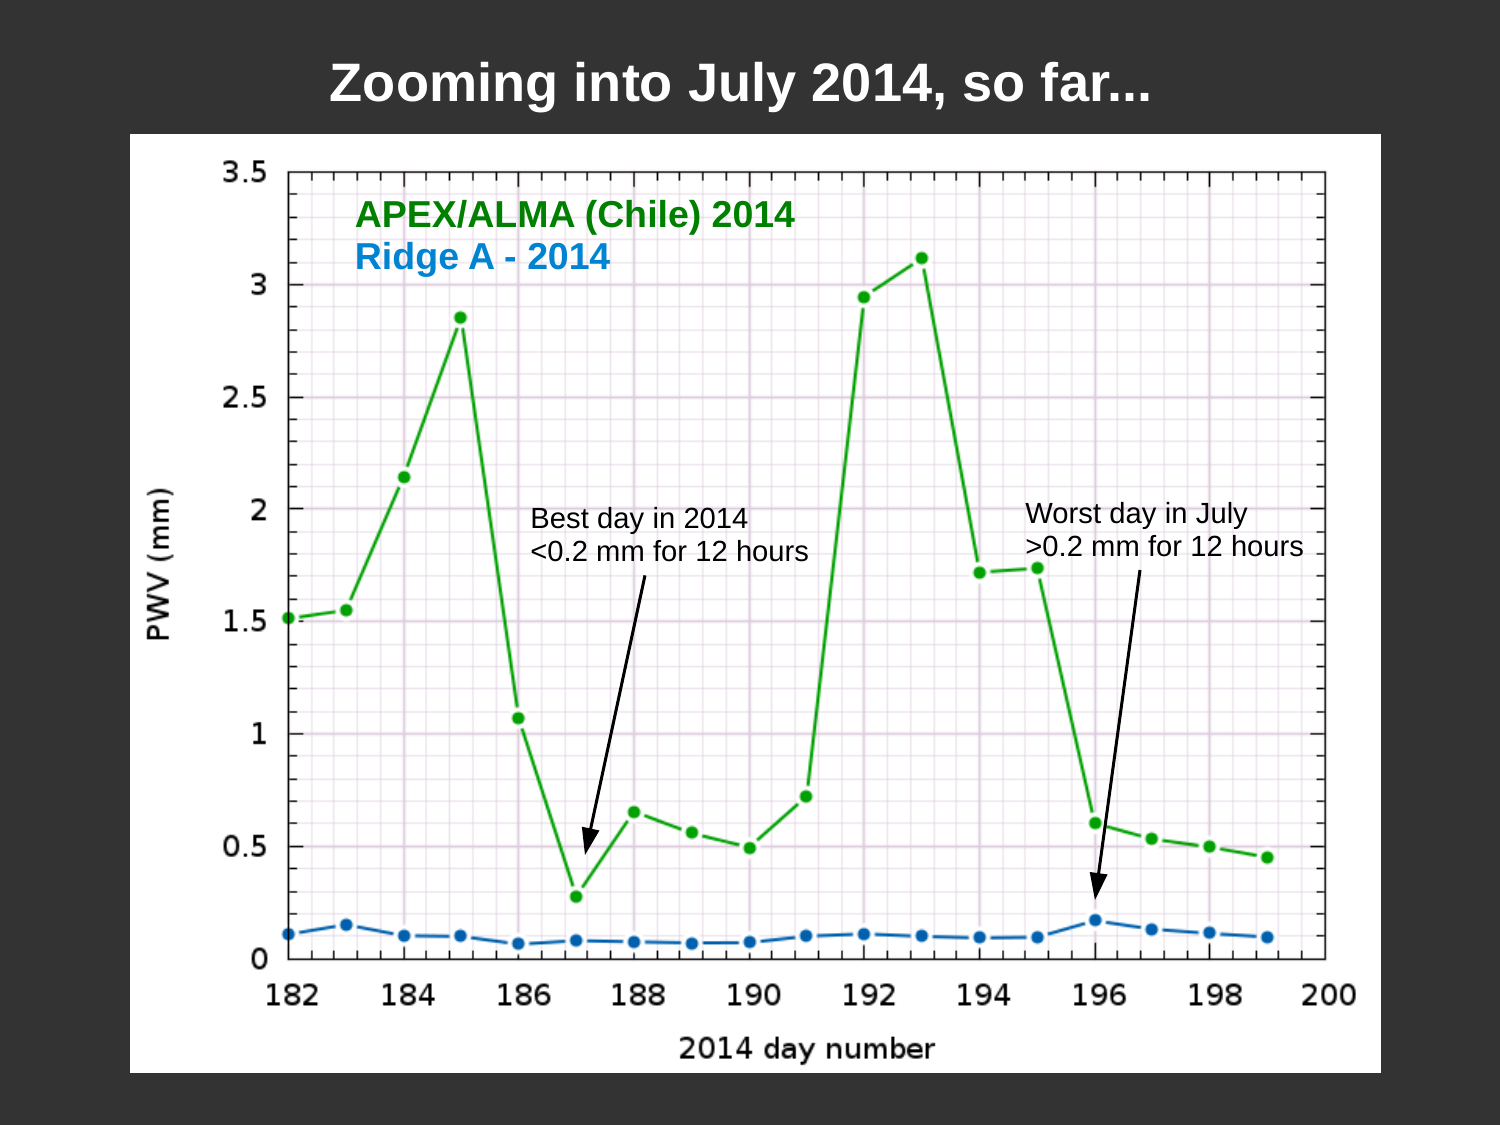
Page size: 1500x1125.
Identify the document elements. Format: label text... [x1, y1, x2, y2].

text_box Zooming into July 2014, so far... [315, 45, 1169, 121]
text_box Worst day in July >0.2 mm for 12 hours [1010, 489, 1321, 571]
picture [130, 134, 1381, 1073]
text_box APEX/ALMA (Chile) 2014 Ridge A - 2014 [340, 186, 811, 286]
text_box Best day in 2014 <0.2 mm for 12 hours [515, 495, 826, 576]
